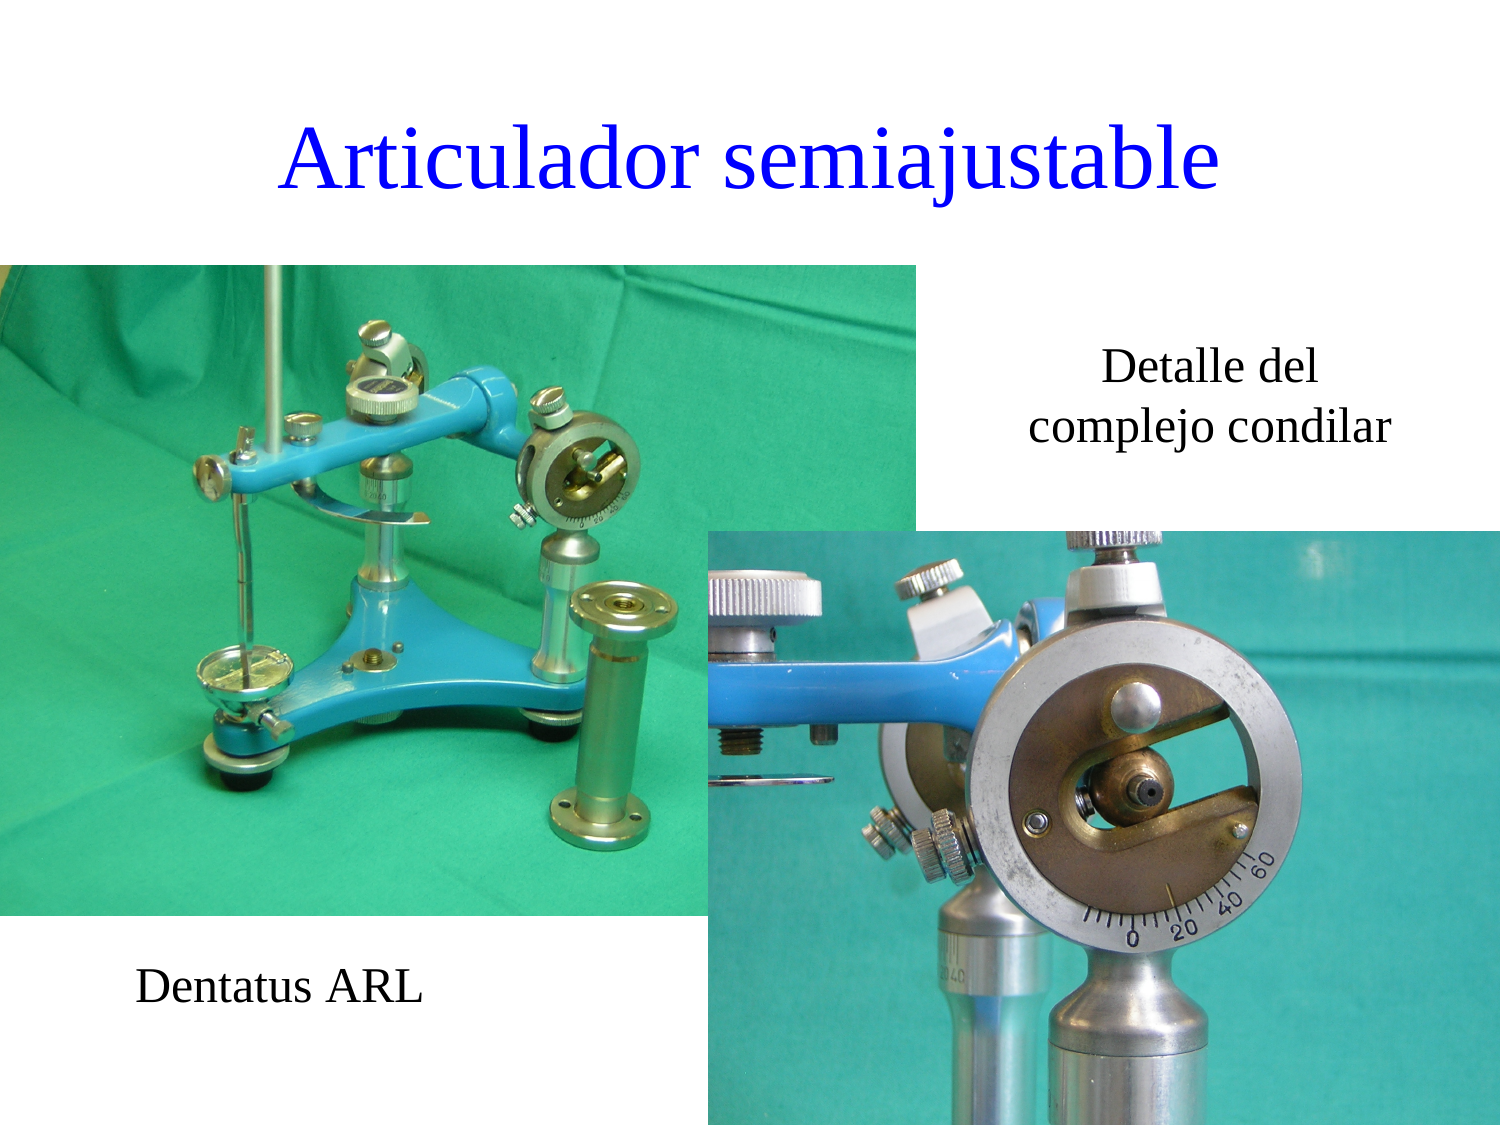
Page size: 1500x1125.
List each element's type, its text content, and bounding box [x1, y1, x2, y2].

title Articulador semiajustable [112, 68, 1388, 237]
text_box Detalle del complejo condilar [1003, 324, 1418, 460]
text_box Dentatus ARL [88, 944, 473, 1020]
picture [0, 265, 1500, 1125]
